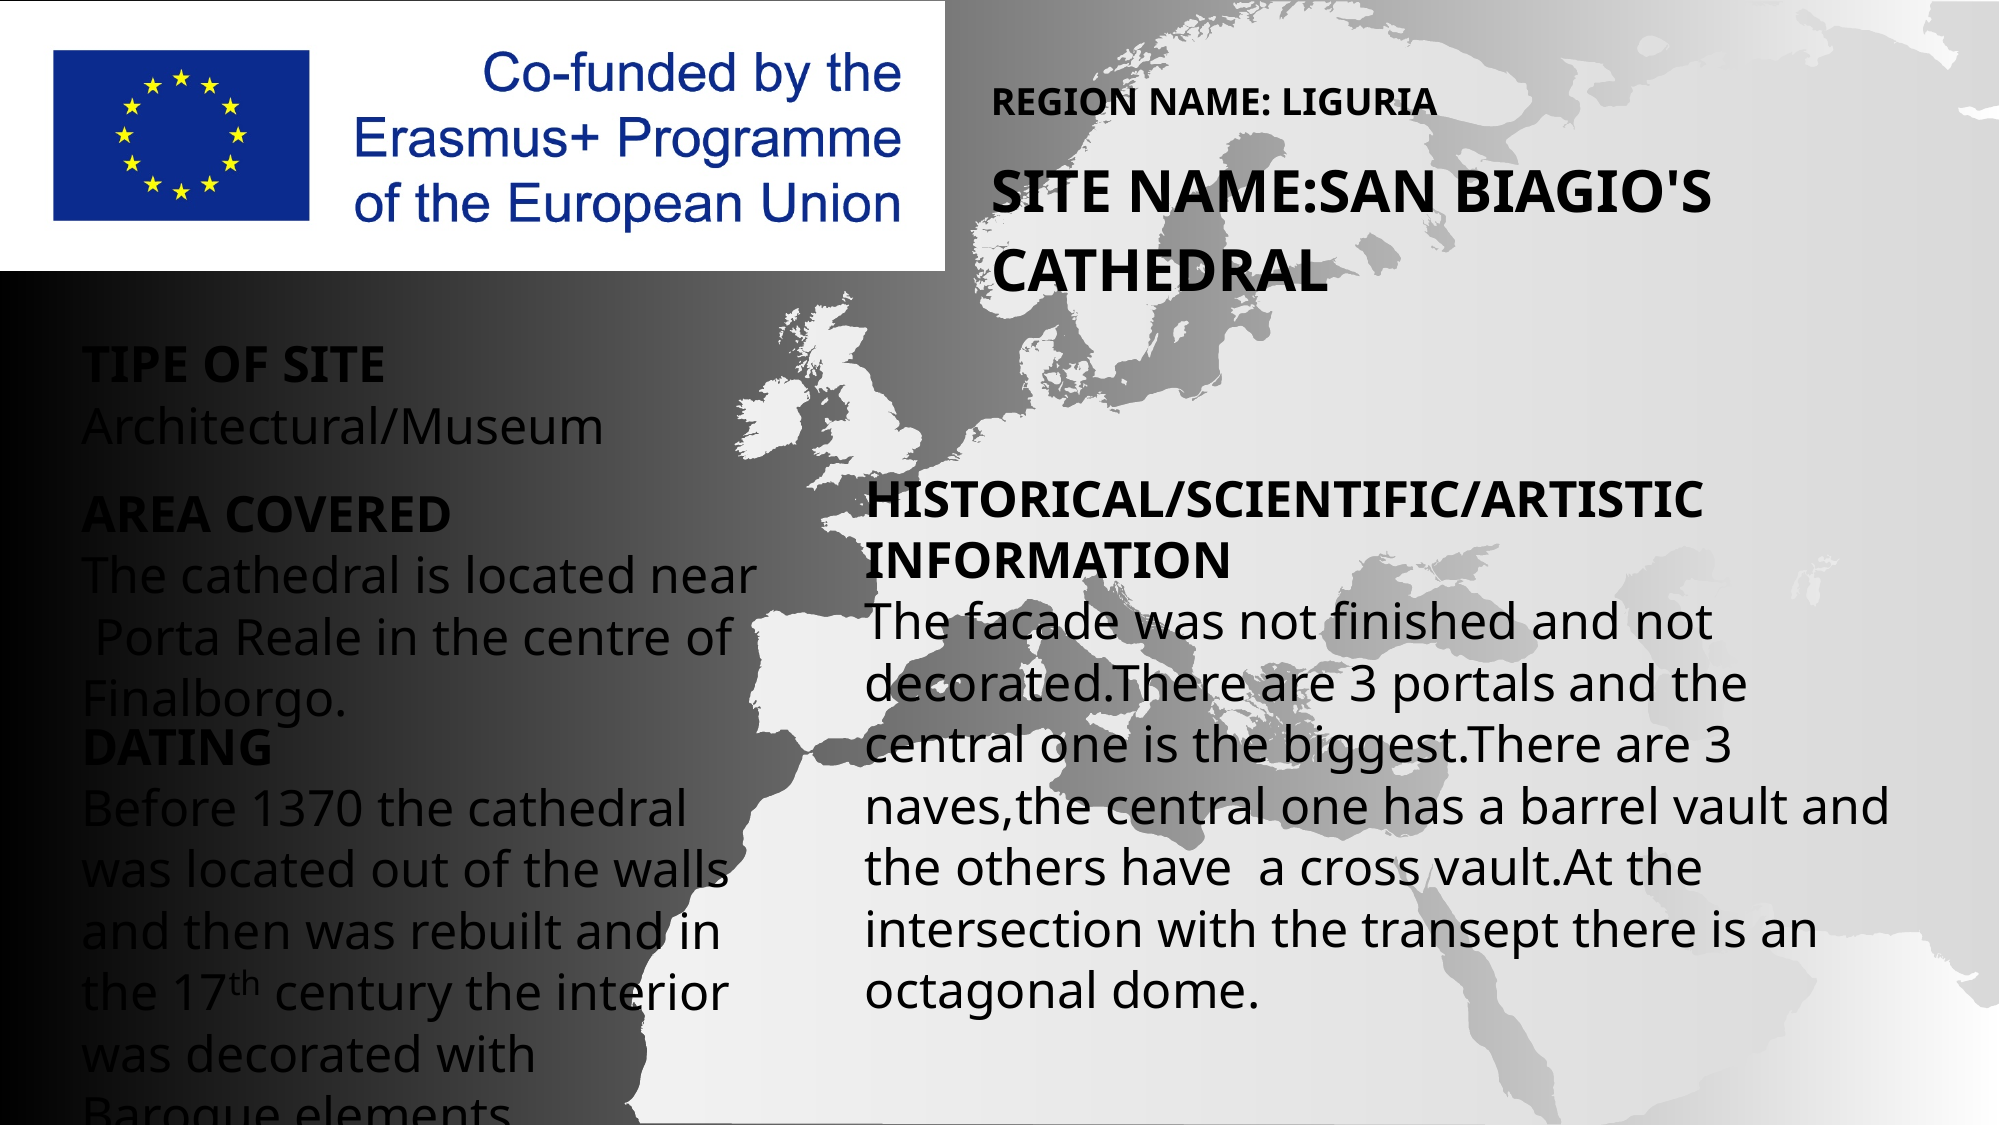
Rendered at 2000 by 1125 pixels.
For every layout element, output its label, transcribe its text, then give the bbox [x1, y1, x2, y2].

text_box HISTORICAL/SCIENTIFIC/ARTISTIC INFORMATION The facade was not finished and not decorated.There are 3 portals and the central one is the biggest.There are 3 naves,the central one has a barrel vault and the others have a cross vault.At the intersection with the transept there is an octagonal dome. [850, 460, 1914, 1125]
text_box TIPE OF SITE Architectural/Museum [66, 326, 776, 464]
picture [0, 1, 945, 271]
text_box DATING Before 1370 the cathedral was located out of the walls and then was rebuilt and in the 17th century the interior was decorated with Baroque elements. [66, 708, 776, 1125]
text_box AREA COVERED The cathedral is located near Porta Reale in the centre of Finalborgo. [66, 475, 776, 708]
text_box REGION NAME: LIGURIA SITE NAME:SAN BIAGIO'S CATHEDRAL [976, 68, 1945, 316]
